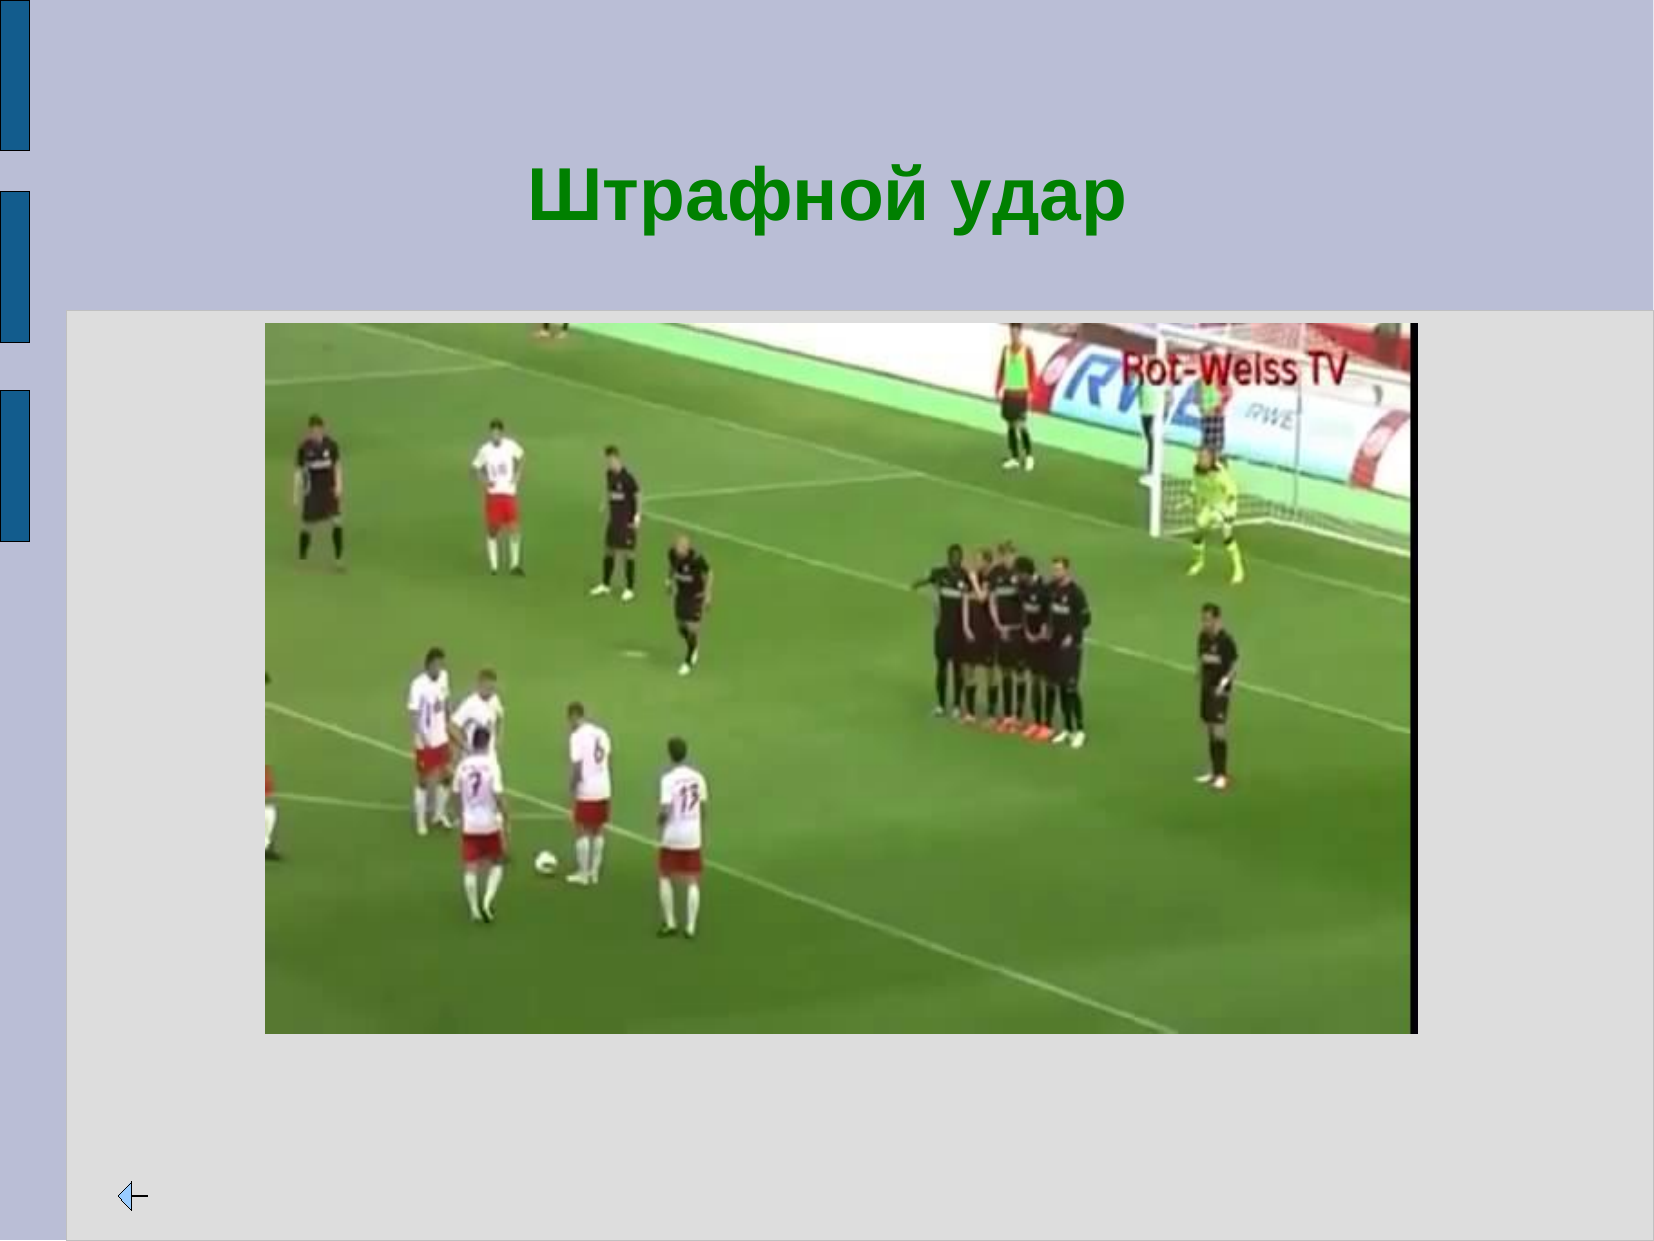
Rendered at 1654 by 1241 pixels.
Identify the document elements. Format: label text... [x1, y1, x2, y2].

title Штрафной удар [121, 98, 1534, 291]
text_box [118, 1181, 148, 1211]
picture [265, 323, 1418, 1034]
